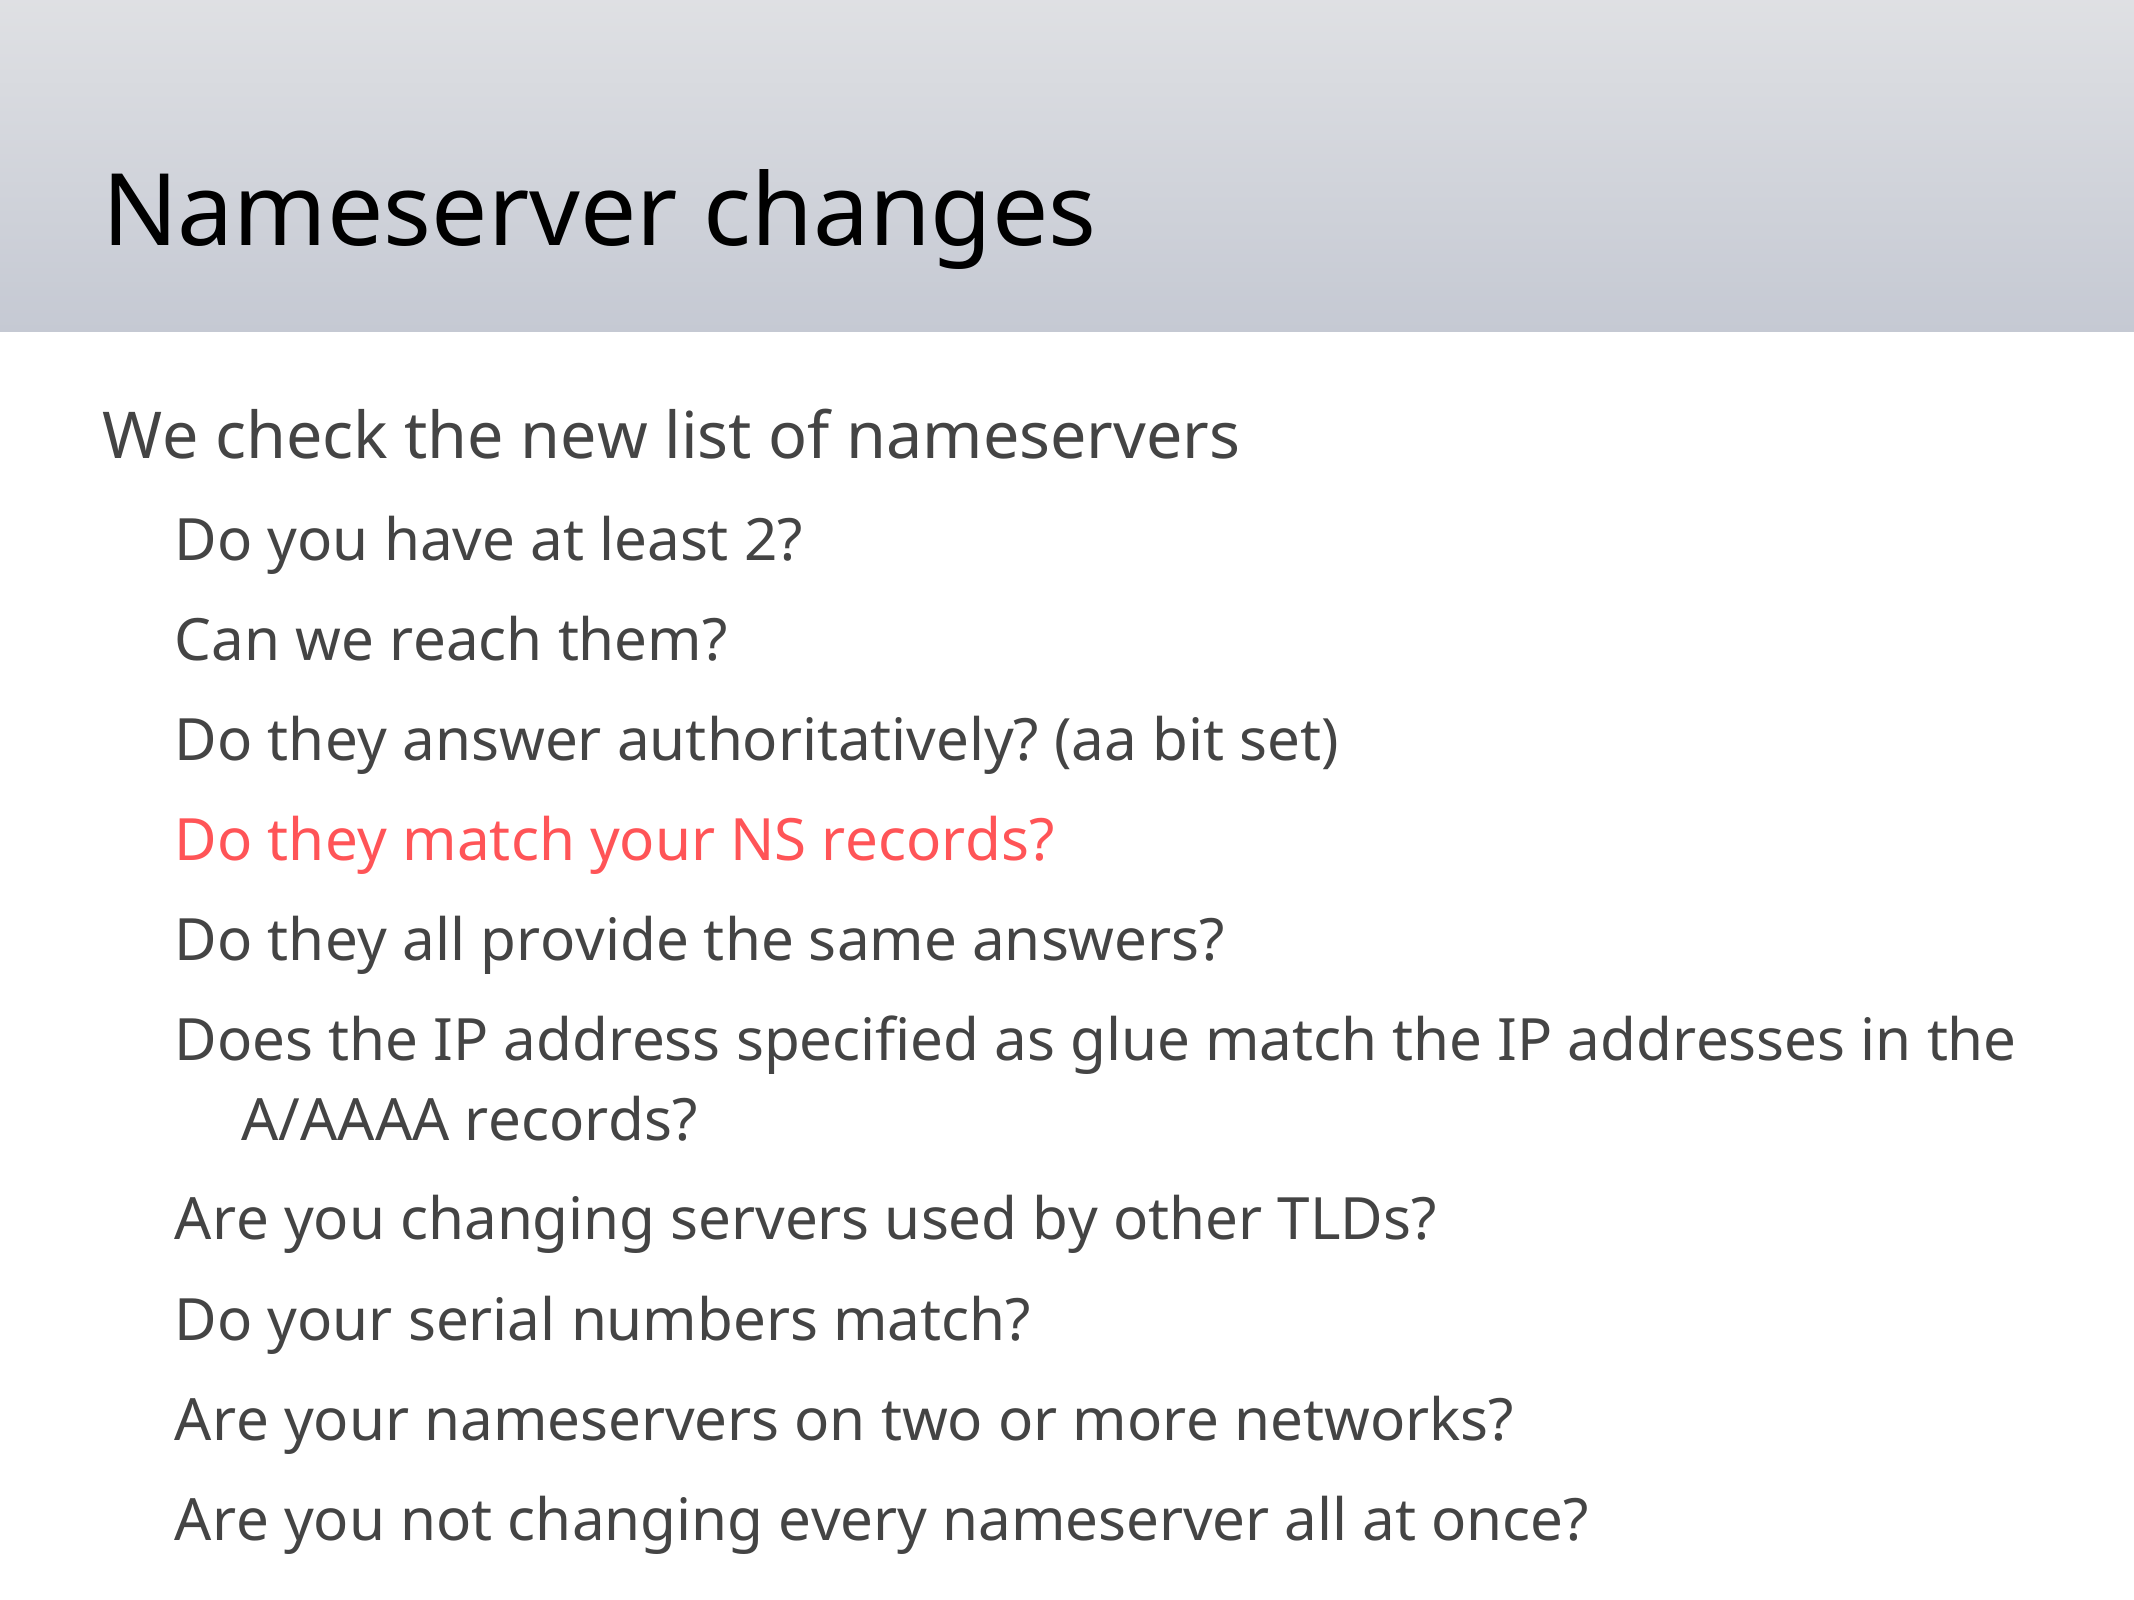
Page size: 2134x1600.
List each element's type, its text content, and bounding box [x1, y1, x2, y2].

list We check the new list of nameservers Do you have at least 2? Can we reach them? Do they answer authoritatively? (aa bit set) Do they match your NS records? Do they all provide the same answers? Does the IP address specified as glue match the IP addresses in the A/AAAA records? Are you changing servers used by other TLDs? Do your serial numbers match? Are your nameservers on two or more networks? Are you not changing every nameserver all at once? [93, 381, 2040, 1459]
title Nameserver changes [93, 54, 2040, 284]
text_box [0, 0, 2134, 332]
